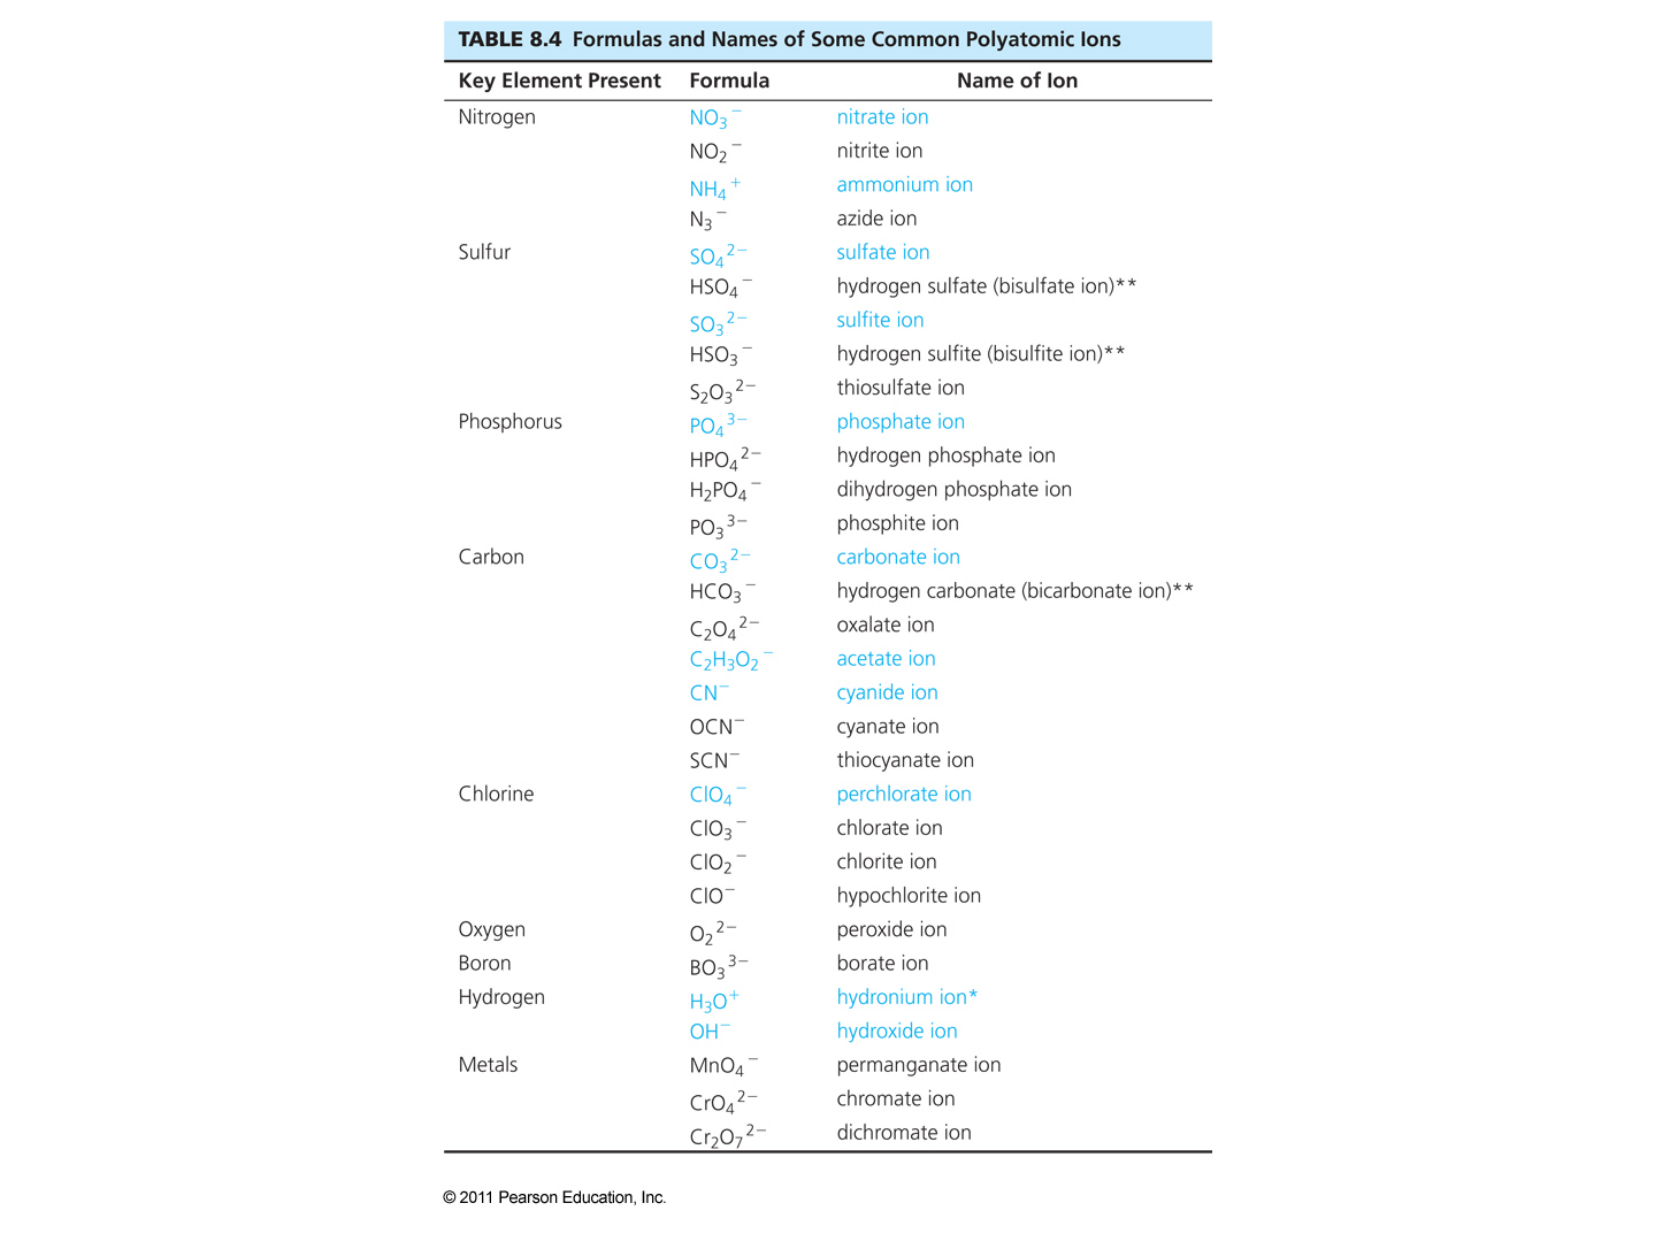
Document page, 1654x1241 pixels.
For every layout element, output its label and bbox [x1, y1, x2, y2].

picture [421, 0, 1233, 1241]
